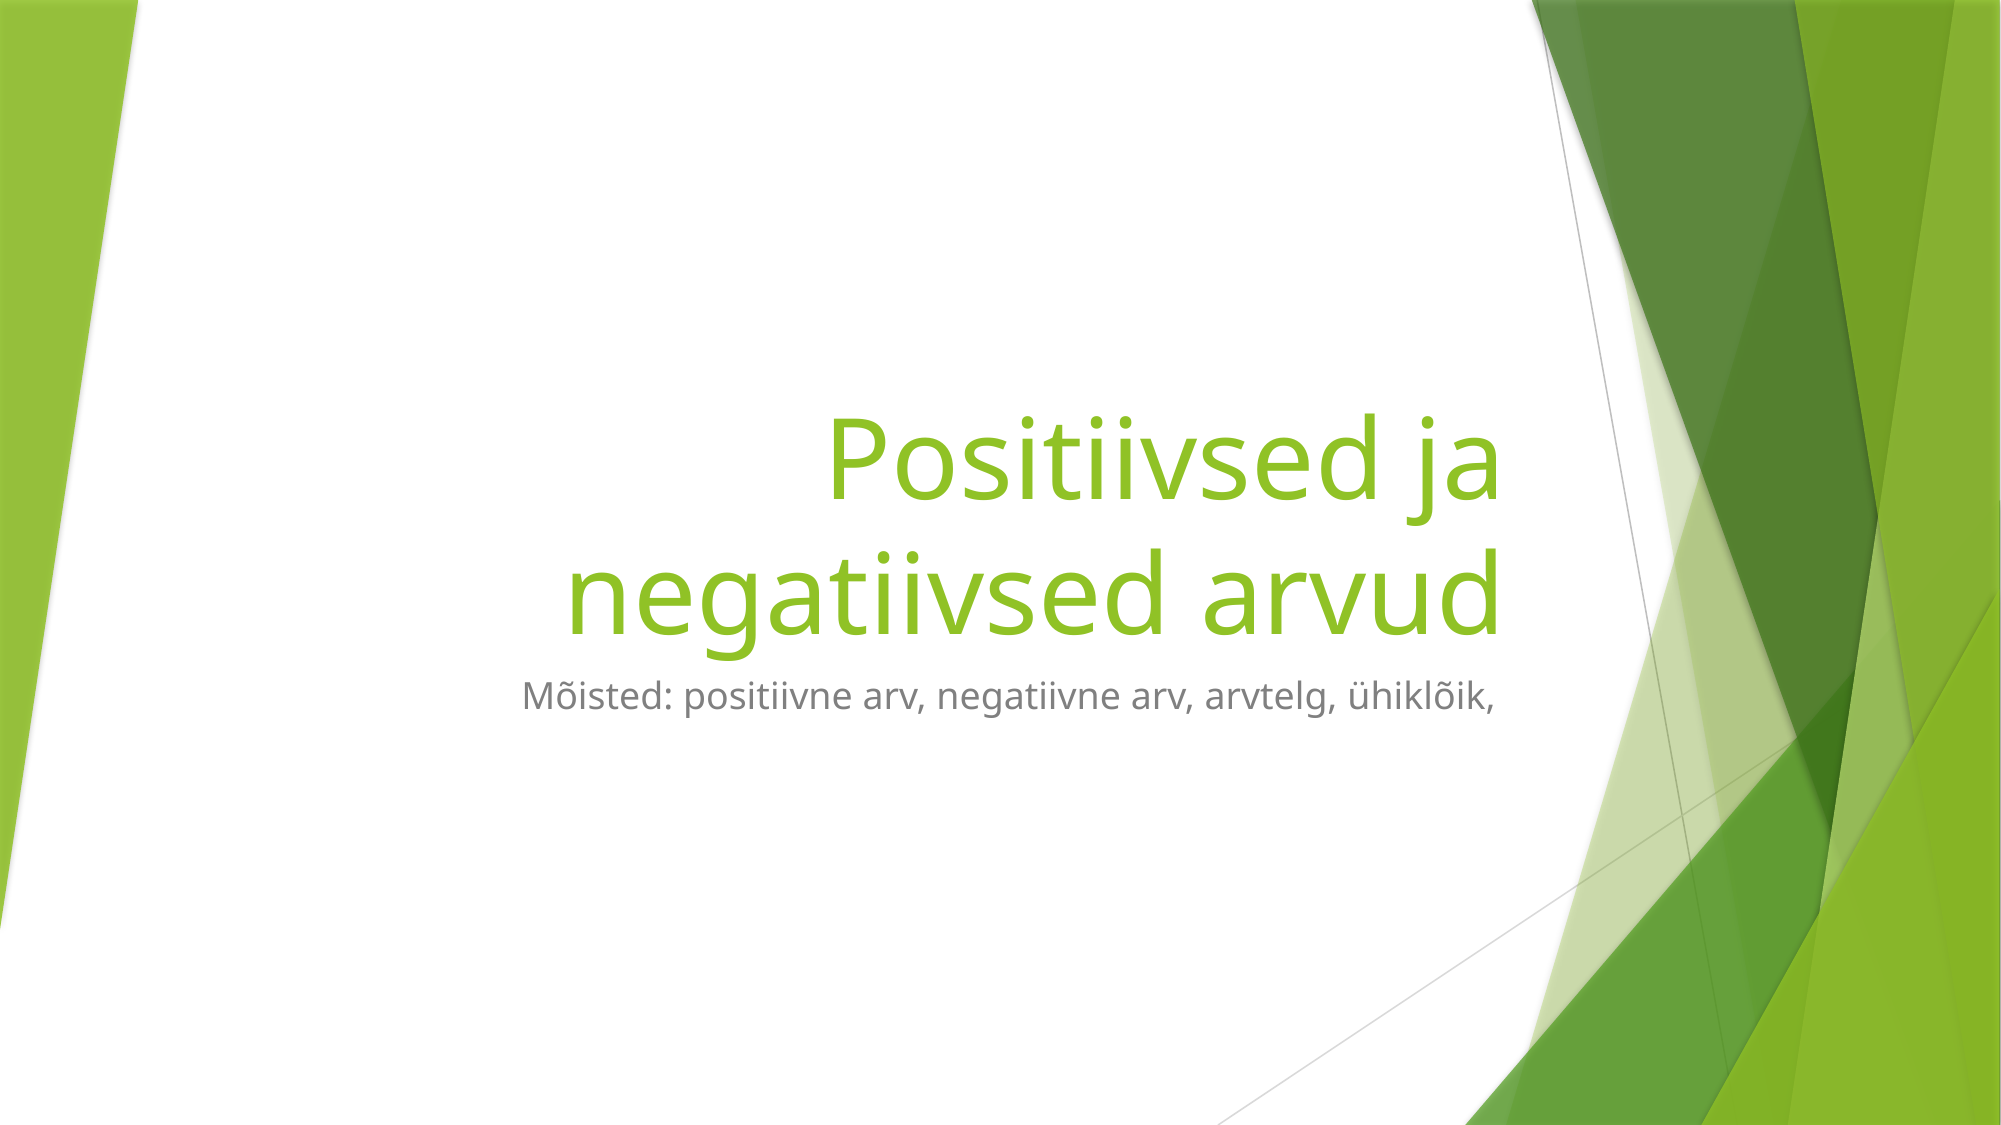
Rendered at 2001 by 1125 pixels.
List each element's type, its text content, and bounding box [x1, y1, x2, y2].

subtitle Mõisted: positiivne arv, negatiivne arv, arvtelg, ühiklõik, [247, 664, 1522, 845]
title Positiivsed ja negatiivsed arvud [247, 394, 1522, 664]
